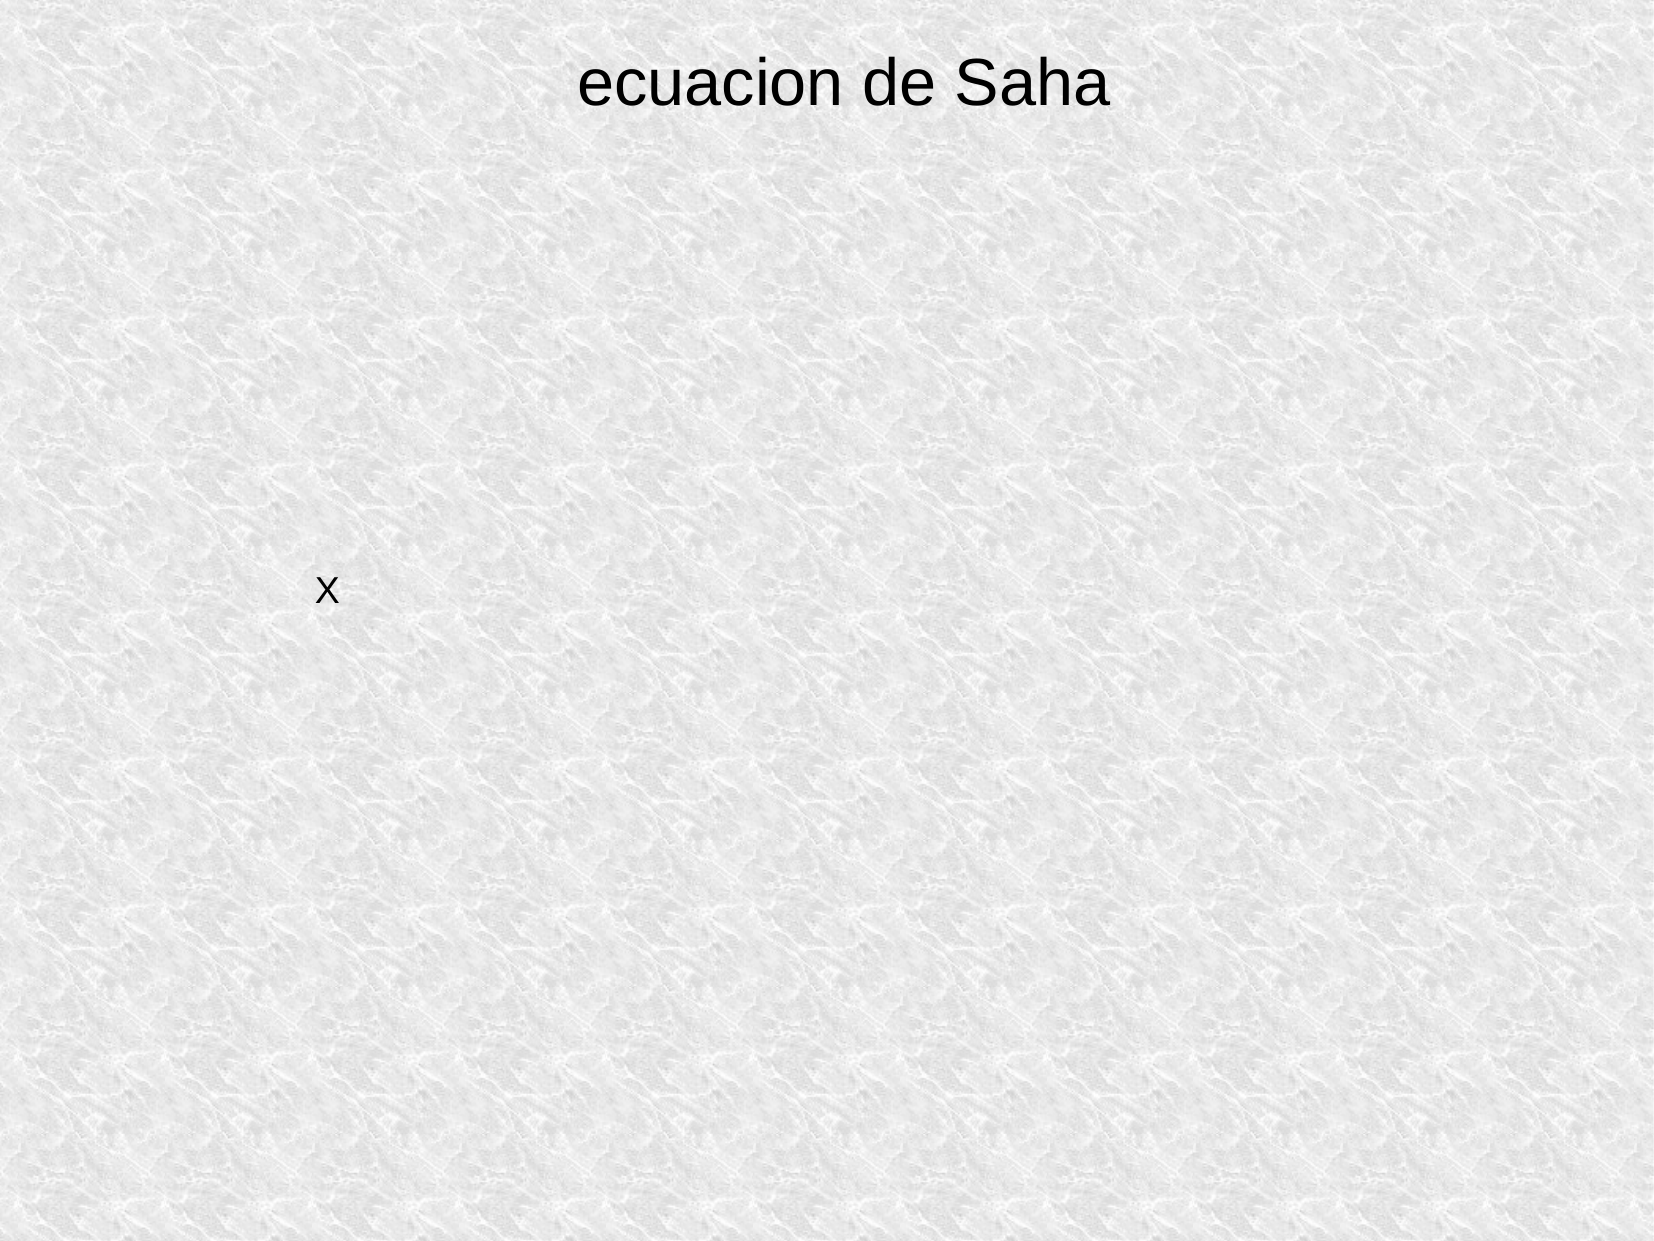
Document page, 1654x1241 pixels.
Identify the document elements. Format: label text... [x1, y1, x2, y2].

picture [0, 0, 1654, 1241]
text_box X [300, 562, 357, 623]
text_box ecuacion de Saha [562, 37, 1057, 134]
